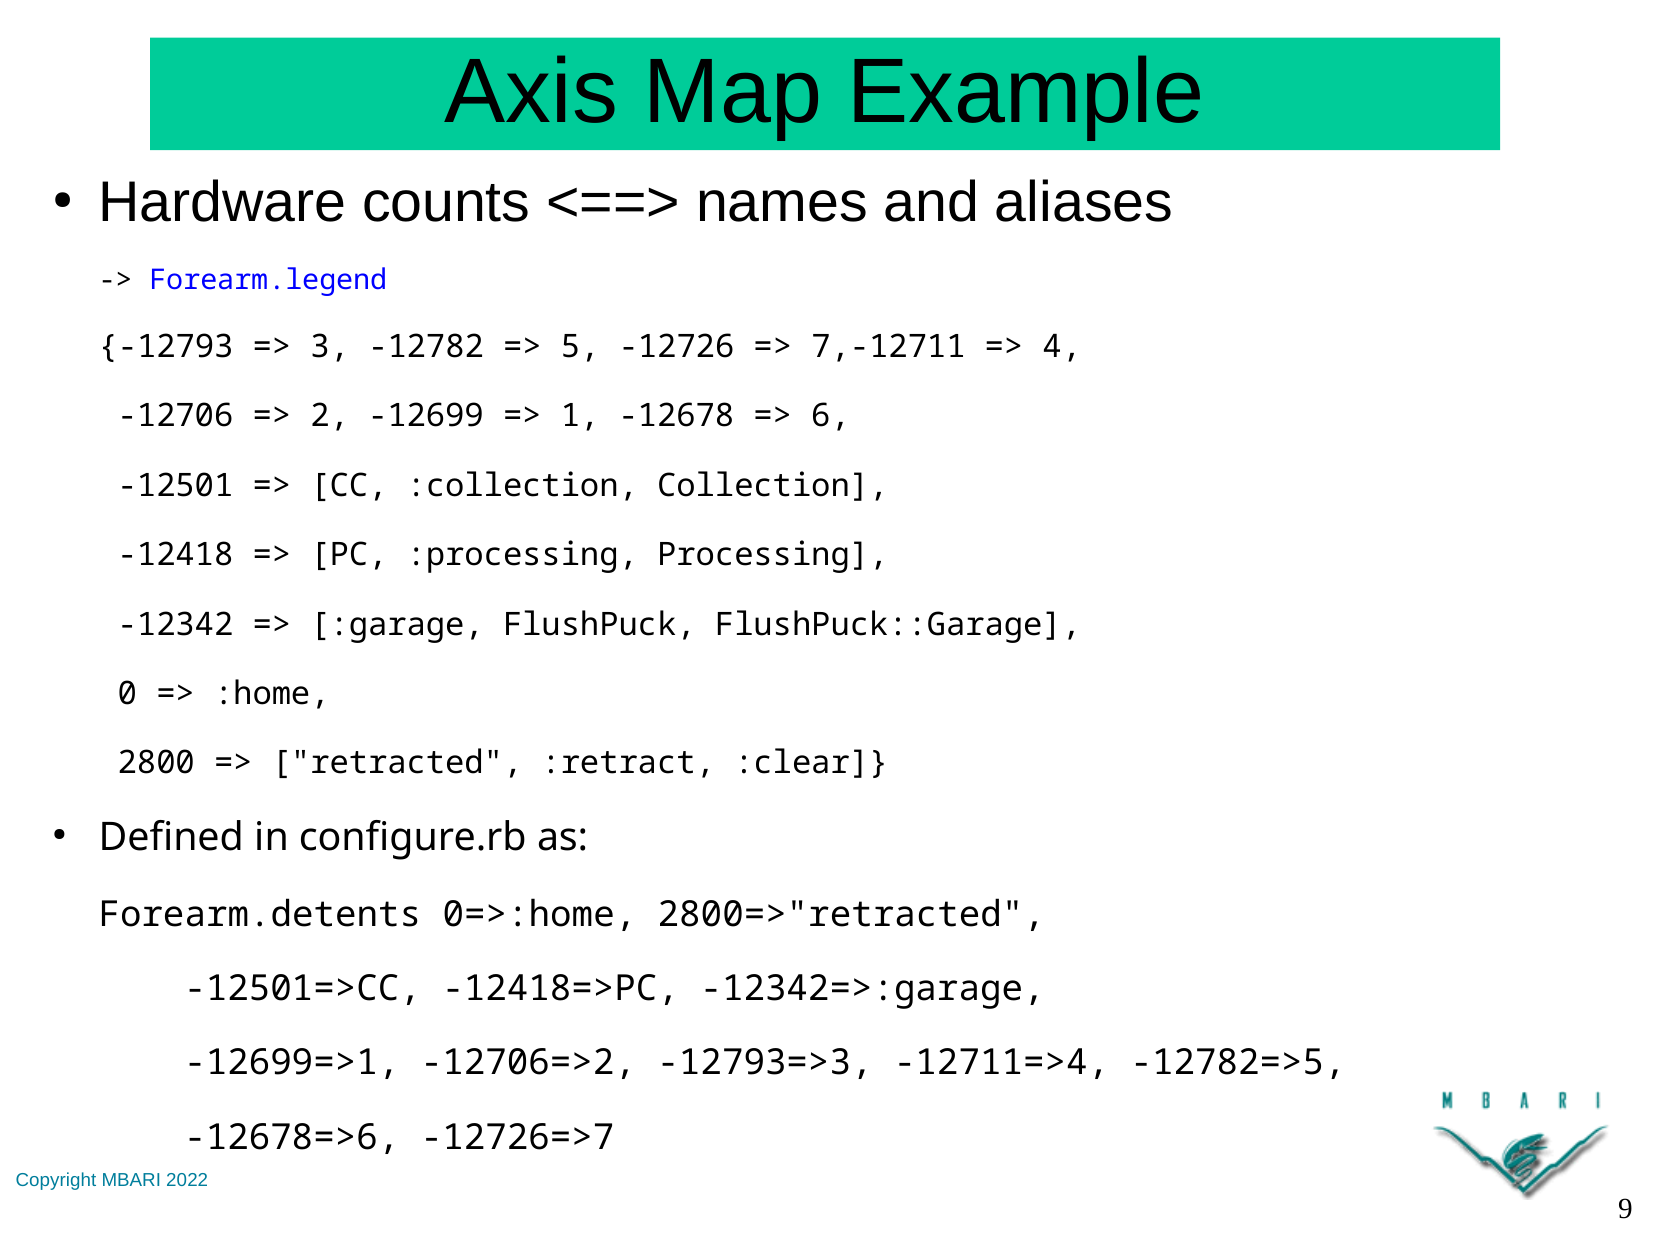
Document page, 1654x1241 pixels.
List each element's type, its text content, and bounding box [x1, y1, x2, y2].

text_box Axis Map Example [150, 37, 1501, 151]
picture [1426, 1163, 1613, 1200]
list Hardware counts <==> names and aliases -> Forearm.legend {-12793 => 3, -12782 => 5, -12726 => 7,-12711 => 4, -12706 => 2, -12699 => 1, -12678 => 6, -12501 => [CC, :collection, Collection], -12418 => [PC, :processing, Processing], -12342 => [:garage, FlushPuck, FlushPuck::Garage], 0 => :home, 2800 => ["retracted", :retract, :clear]} Defined in configure.rb as: Forearm.detents 0=>:home, 2800=>"retracted", -12501=>CC, -12418=>PC, -12342=>:garage, -12699=>1, -12706=>2, -12793=>3, -12711=>4, -12782=>5, -12678=>6, -12726=>7 [37, 169, 1613, 1163]
